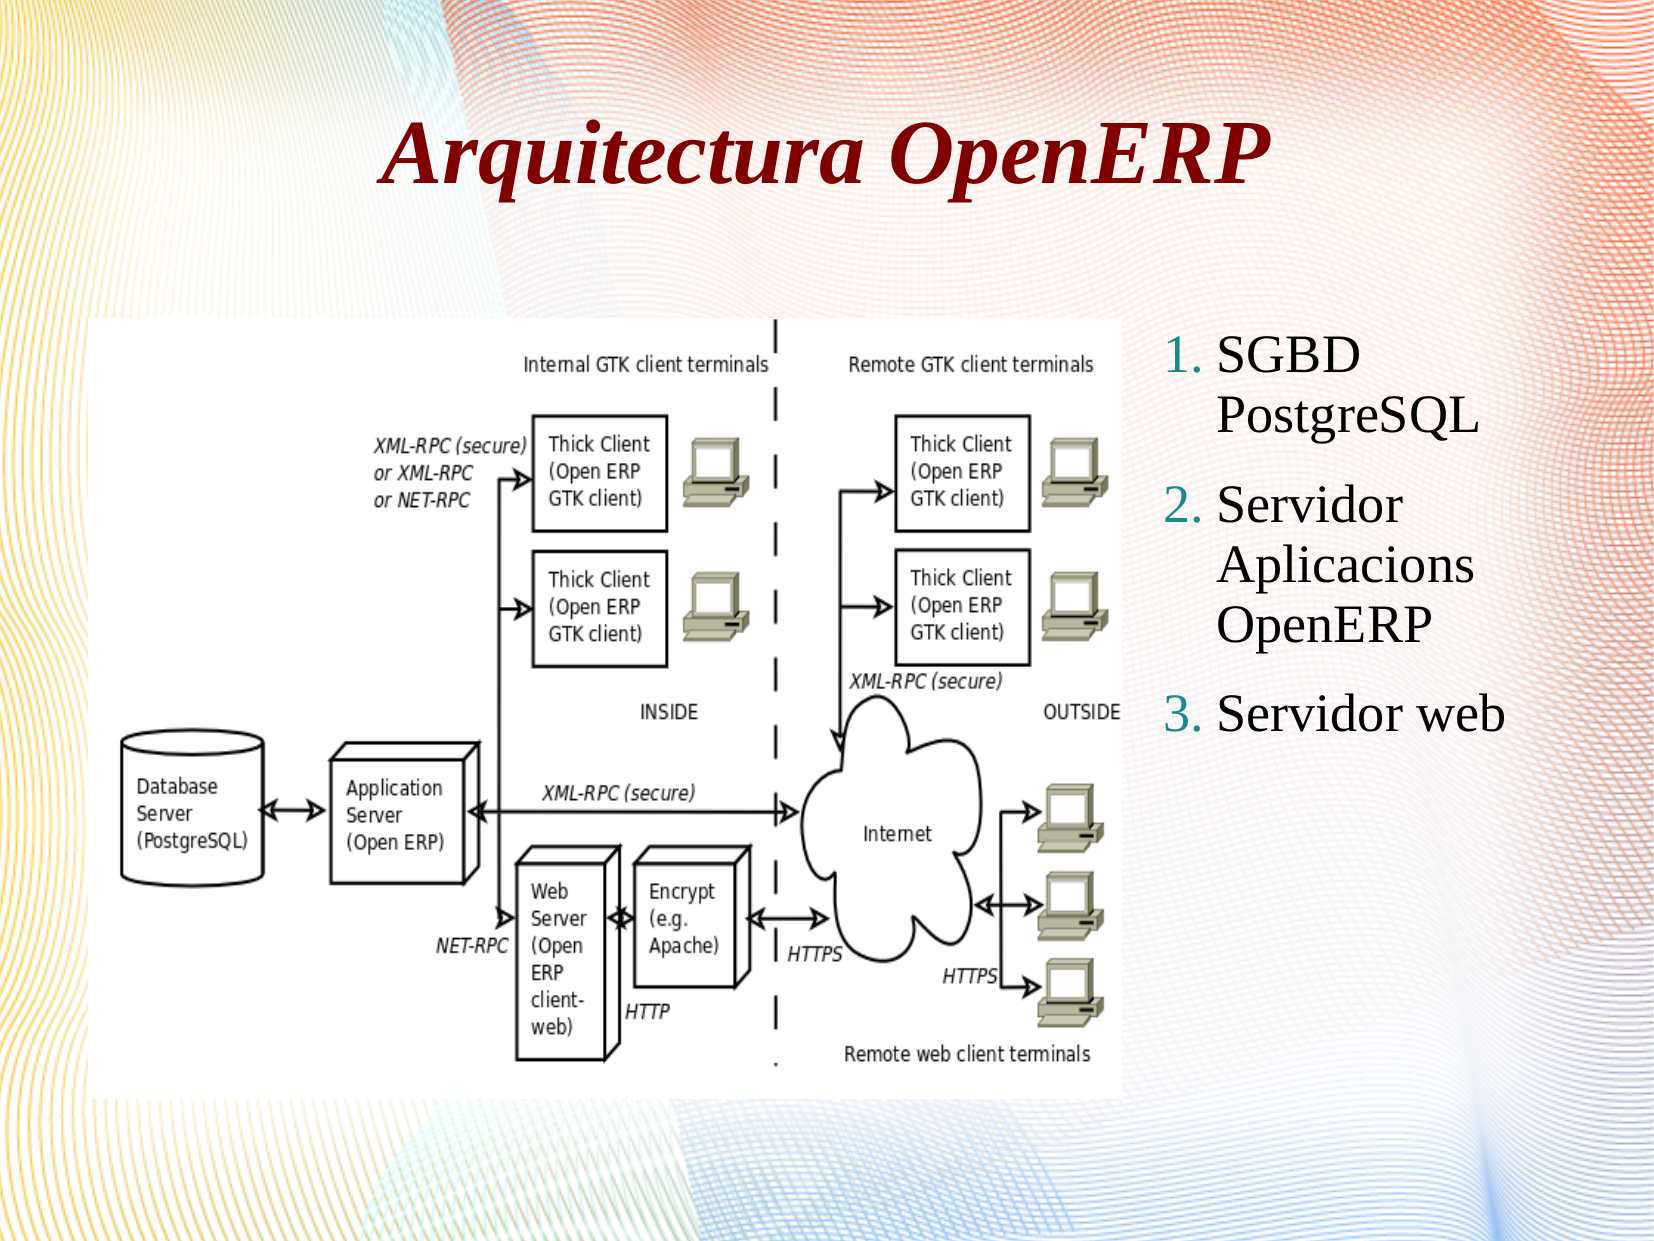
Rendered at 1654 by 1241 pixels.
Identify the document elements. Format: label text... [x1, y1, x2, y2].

list SGBD PostgreSQL Servidor Aplicacions OpenERP Servidor web [1145, 324, 1572, 1109]
title Arquitectura OpenERP [82, 49, 1571, 257]
picture [0, 0, 1654, 1241]
